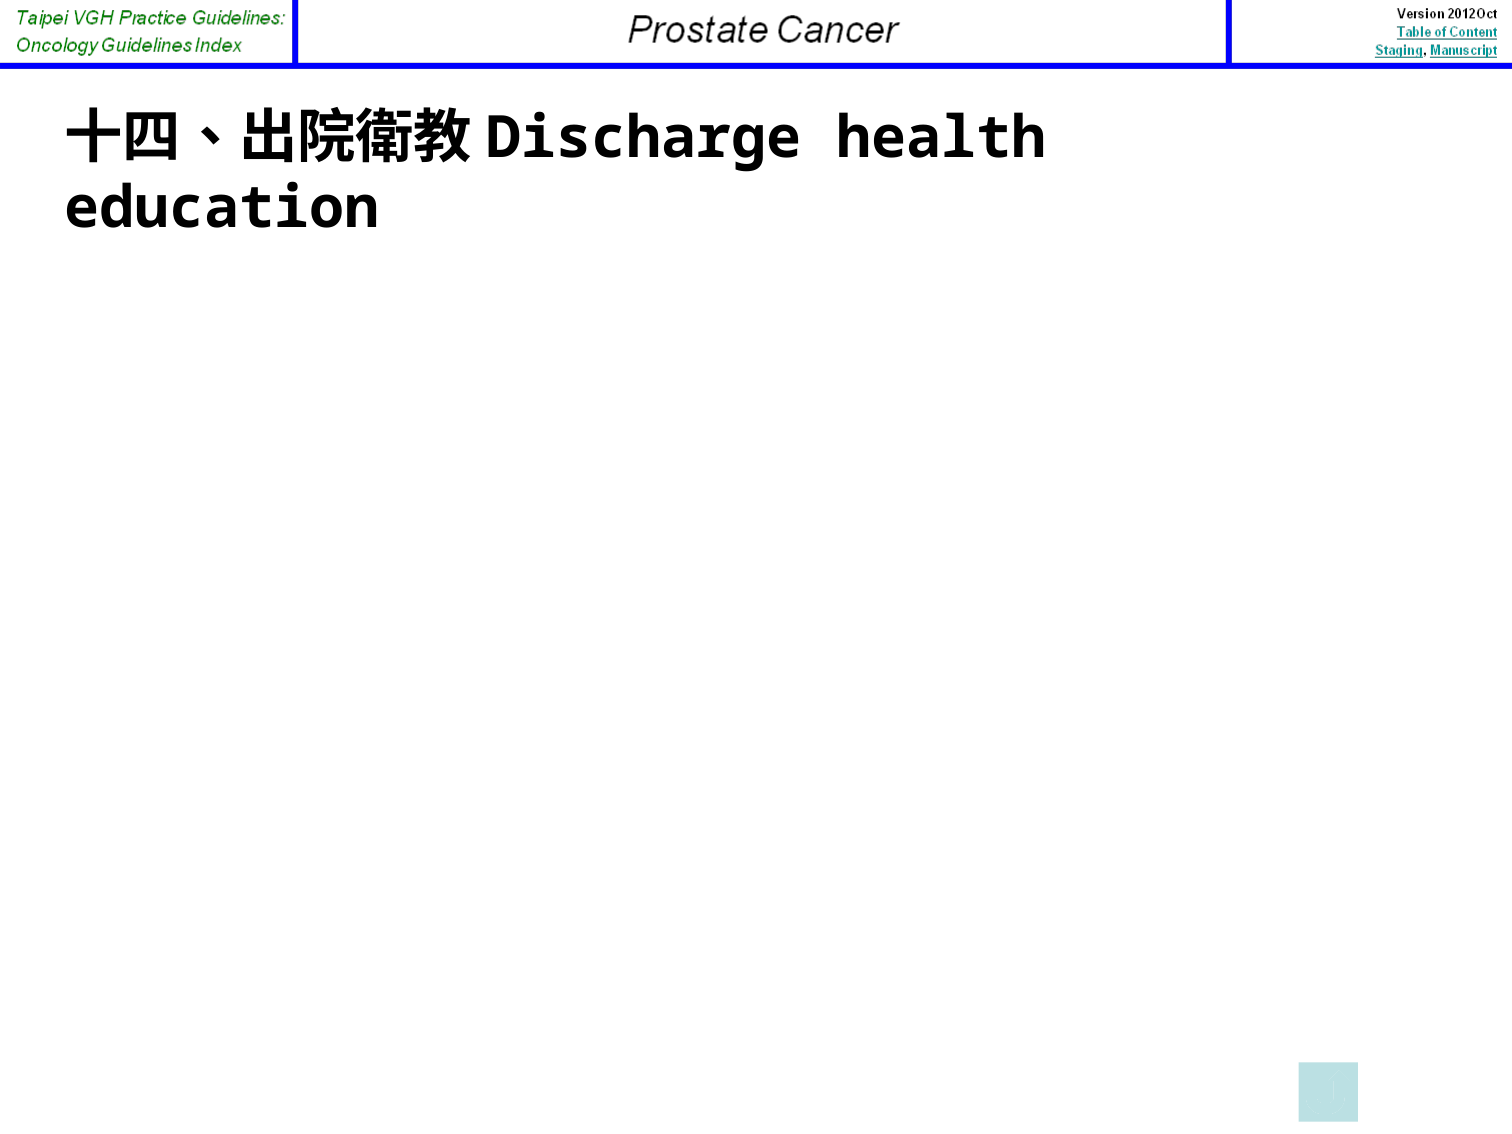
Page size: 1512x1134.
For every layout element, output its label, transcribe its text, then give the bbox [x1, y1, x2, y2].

title 十四、出院衛教Discharge health education [49, 82, 1335, 326]
